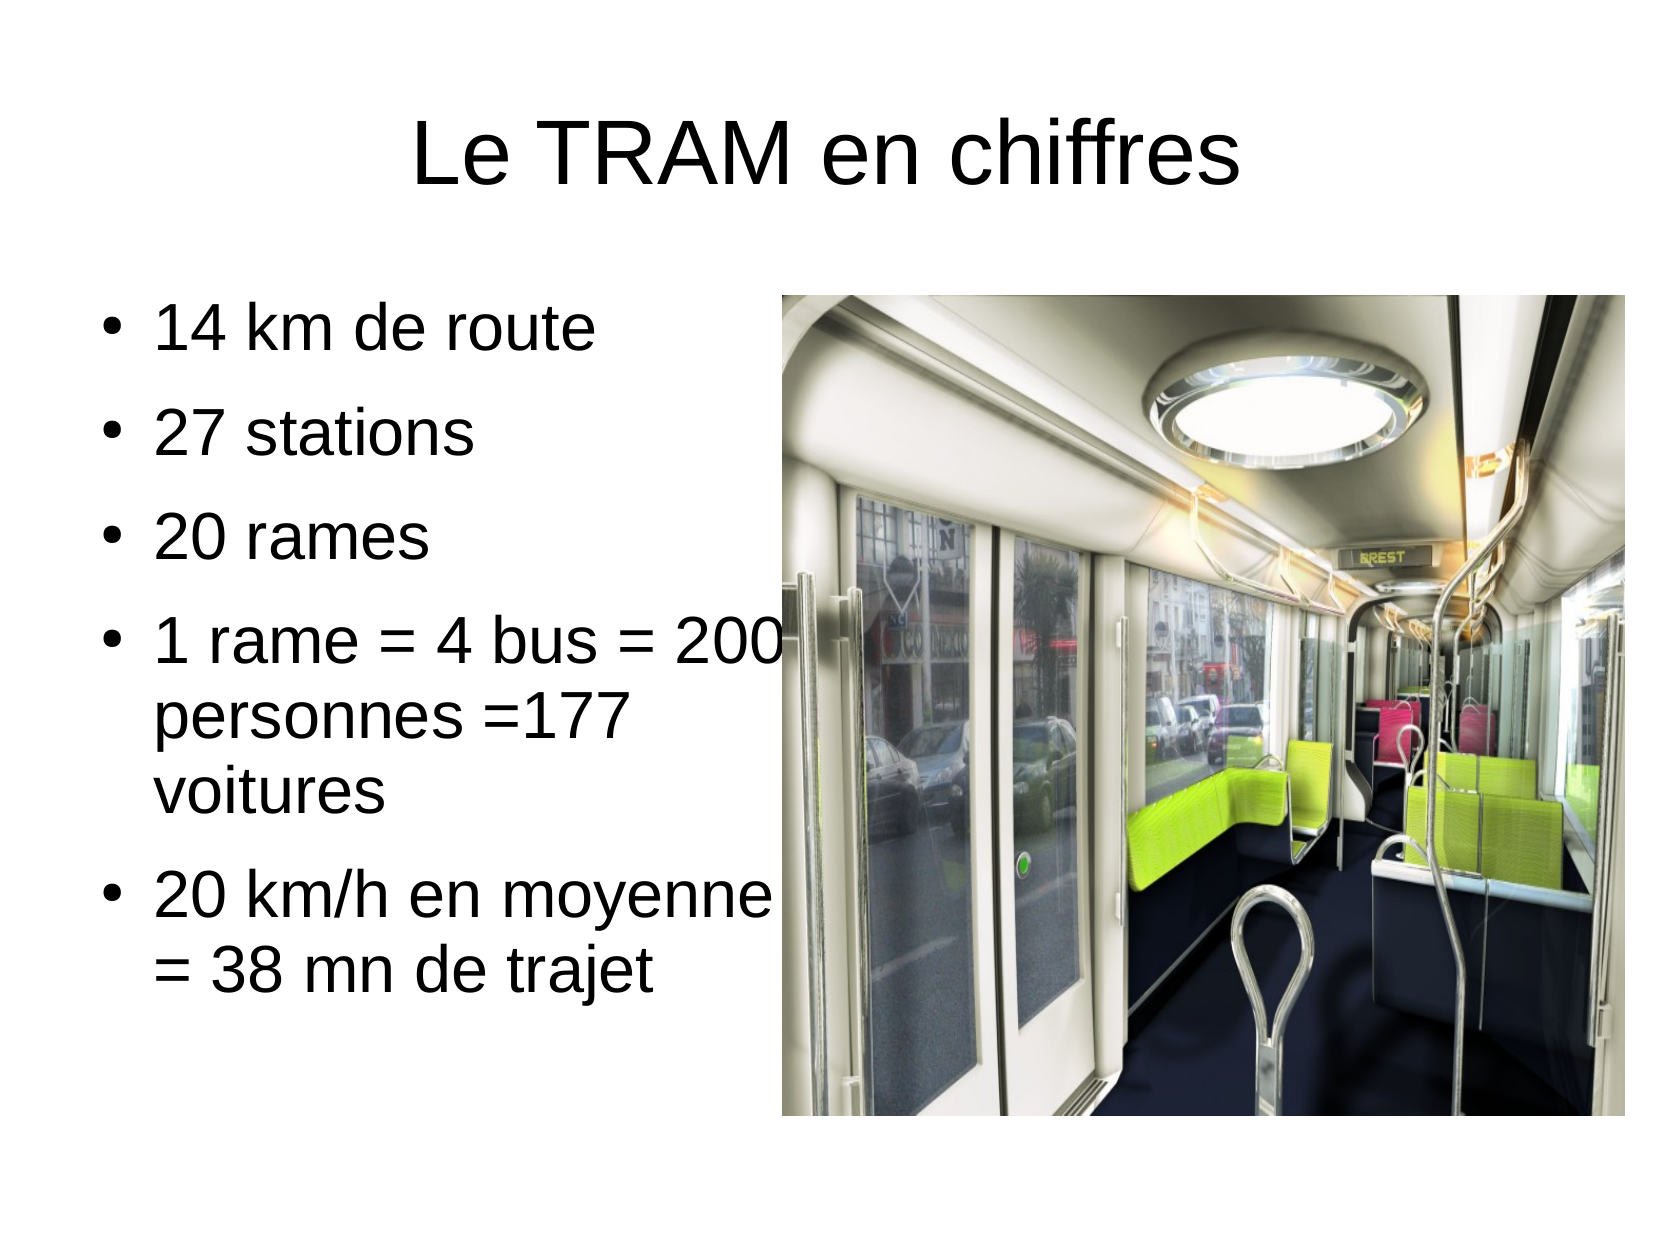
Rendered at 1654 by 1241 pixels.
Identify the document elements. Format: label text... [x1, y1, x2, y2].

list 14 km de route 27 stations 20 rames 1 rame = 4 bus = 200 personnes =177 voitures 20 km/h en moyenne = 38 mn de trajet [82, 290, 809, 1109]
title Le TRAM en chiffres [82, 49, 1571, 257]
picture [782, 290, 1625, 1116]
